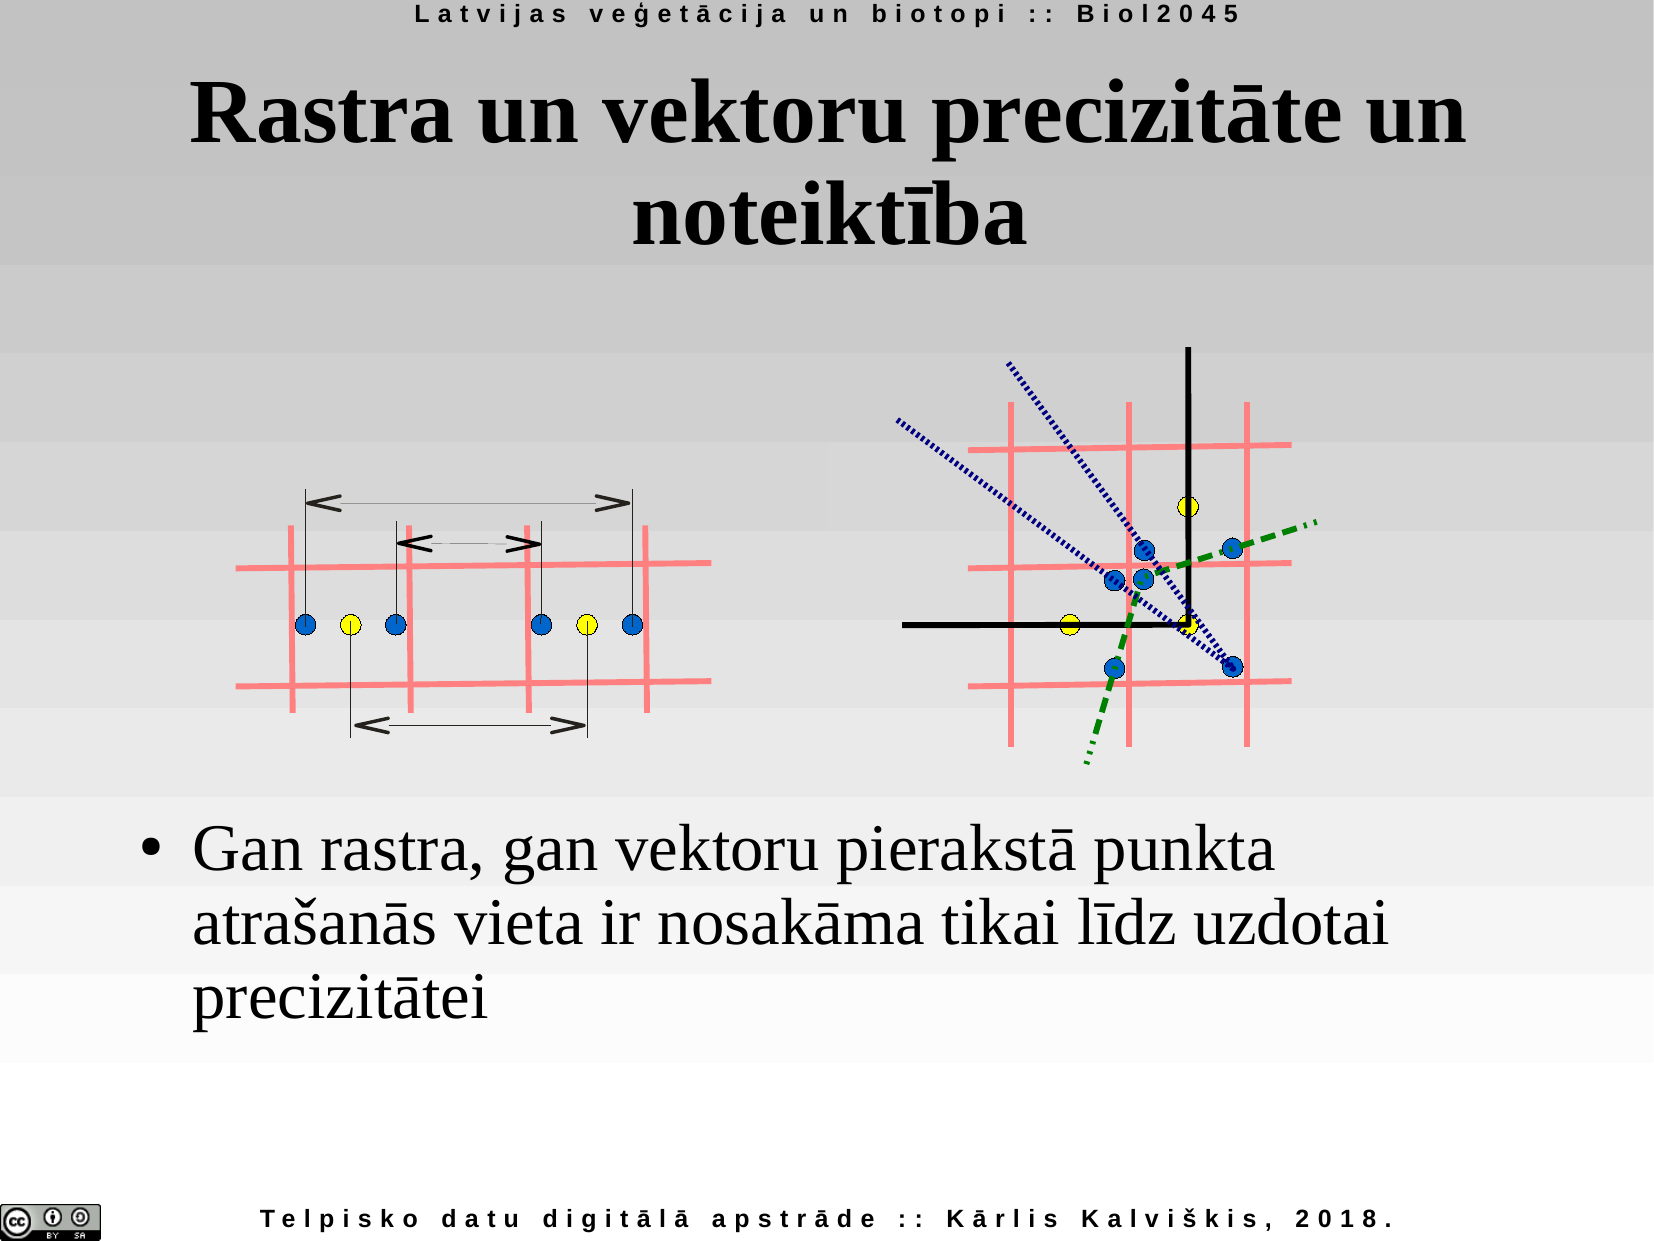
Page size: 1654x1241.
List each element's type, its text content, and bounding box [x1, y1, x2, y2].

picture [0, 0, 1654, 1241]
text_box [1134, 540, 1155, 561]
text_box [1104, 658, 1125, 679]
list Gan rastra, gan vektoru pierakstā punkta atrašanās vieta ir nosakāma tikai līdz uzdotai precizitātei [121, 811, 1534, 1127]
text_box [295, 614, 316, 636]
text_box [340, 614, 362, 636]
text_box [1133, 568, 1154, 590]
text_box [1059, 614, 1081, 636]
text_box [385, 614, 407, 636]
text_box [1222, 656, 1244, 678]
title Rastra un vektoru precizitāte un noteiktība [34, 61, 1626, 296]
text_box [1177, 614, 1199, 635]
text_box [1222, 537, 1243, 559]
text_box [622, 614, 643, 636]
text_box [576, 614, 598, 636]
text_box [531, 614, 552, 636]
text_box [1104, 570, 1126, 591]
text_box [1177, 496, 1199, 517]
